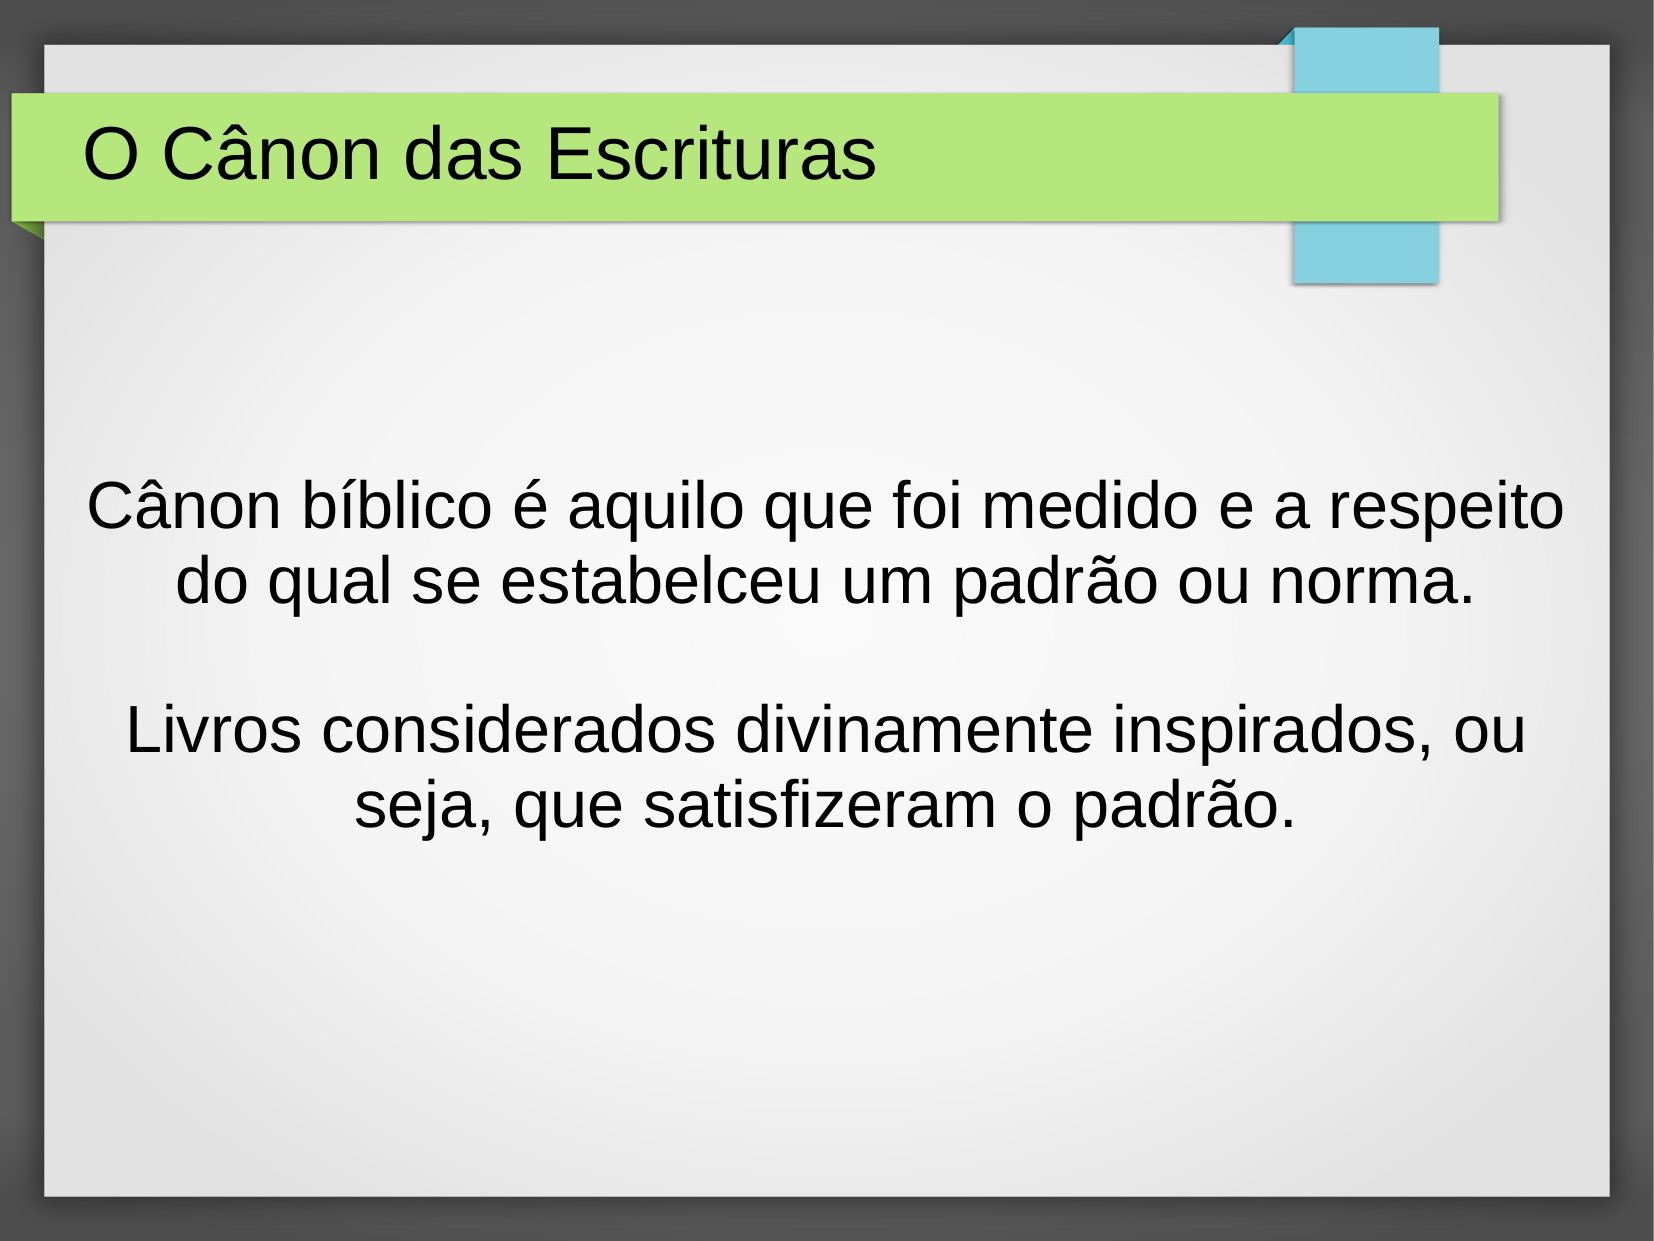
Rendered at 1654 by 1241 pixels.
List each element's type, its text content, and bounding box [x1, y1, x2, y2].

subtitle Cânon bíblico é aquilo que foi medido e a respeito do qual se estabelceu um padrão ou norma. Livros considerados divinamente inspirados, ou seja, que satisfizeram o padrão. [82, 295, 1571, 1015]
picture [0, 0, 1654, 1241]
title O Cânon das Escrituras [82, 94, 1264, 213]
